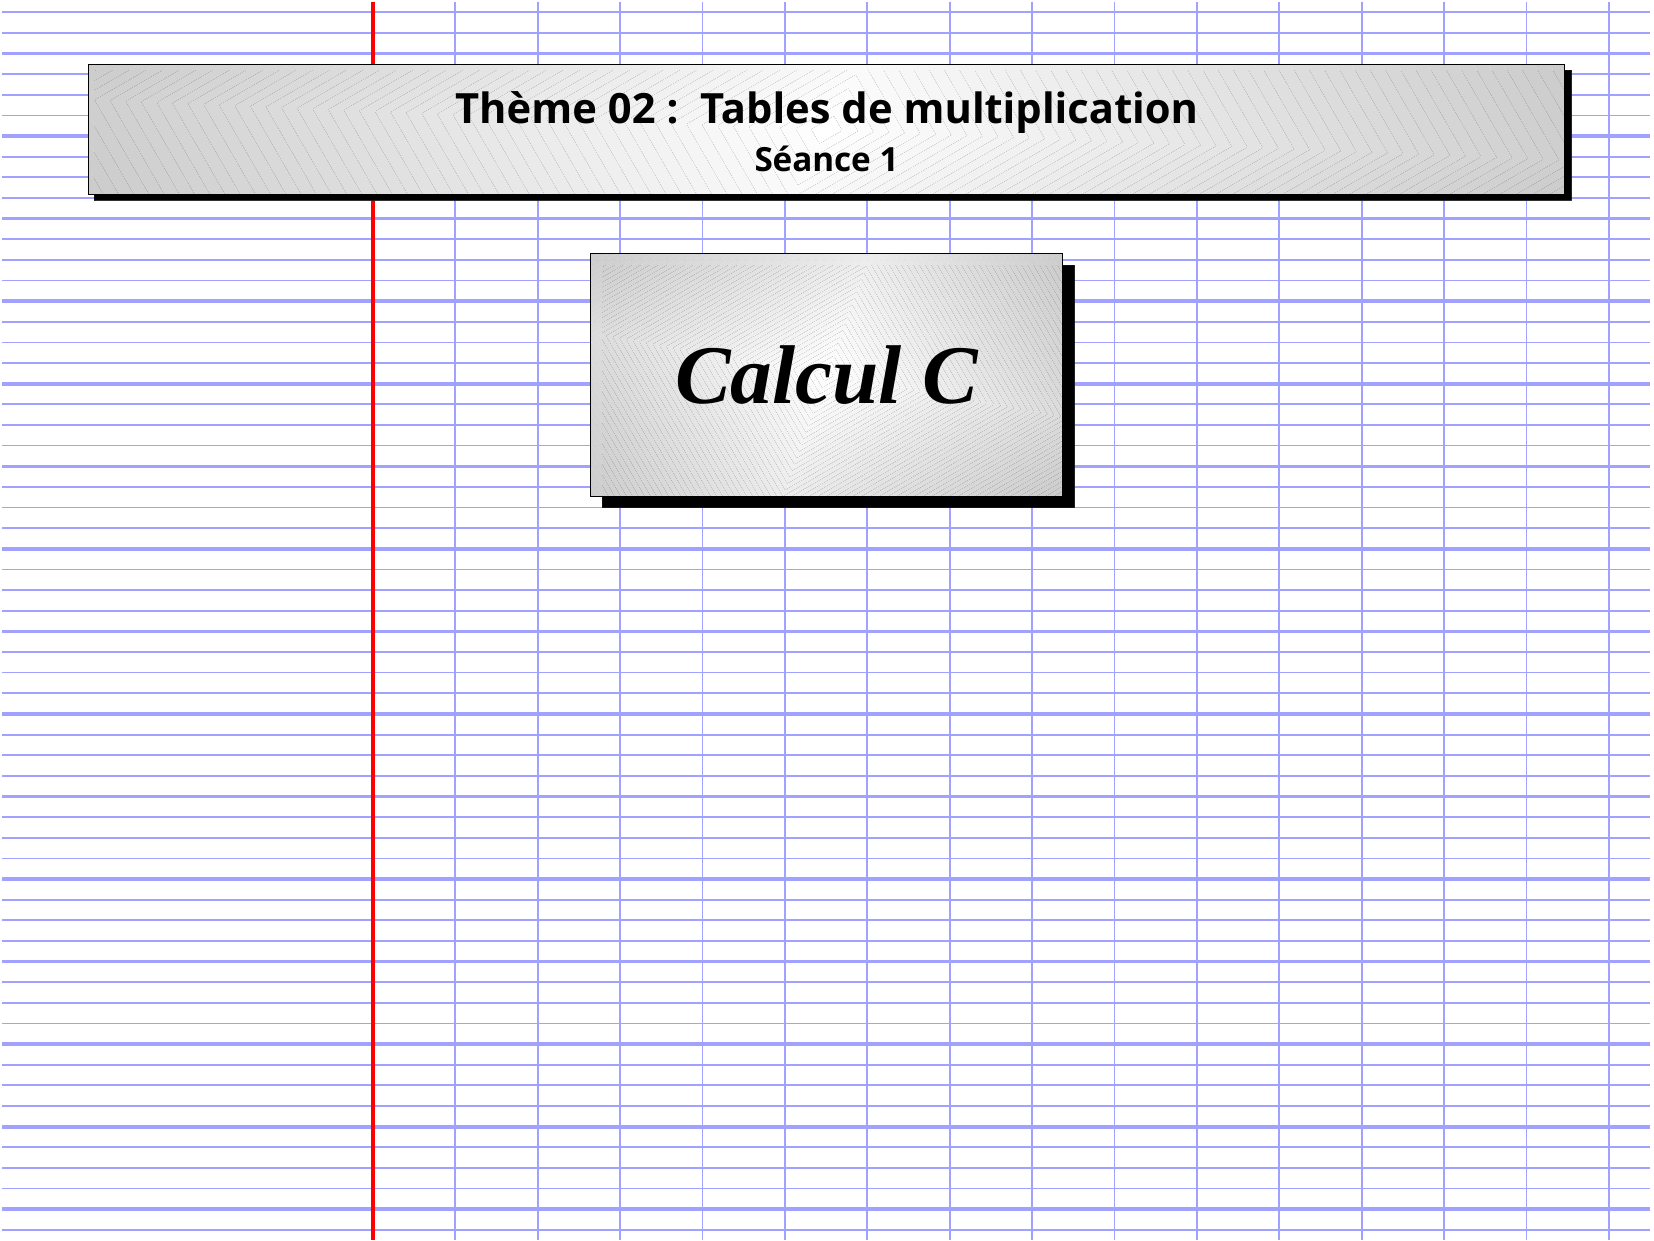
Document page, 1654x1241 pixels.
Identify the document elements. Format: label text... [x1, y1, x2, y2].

picture [0, 0, 1654, 1241]
text_box Thème 02 : Tables de multiplication Séance 1 [88, 64, 1565, 195]
text_box Calcul C [590, 253, 1063, 497]
